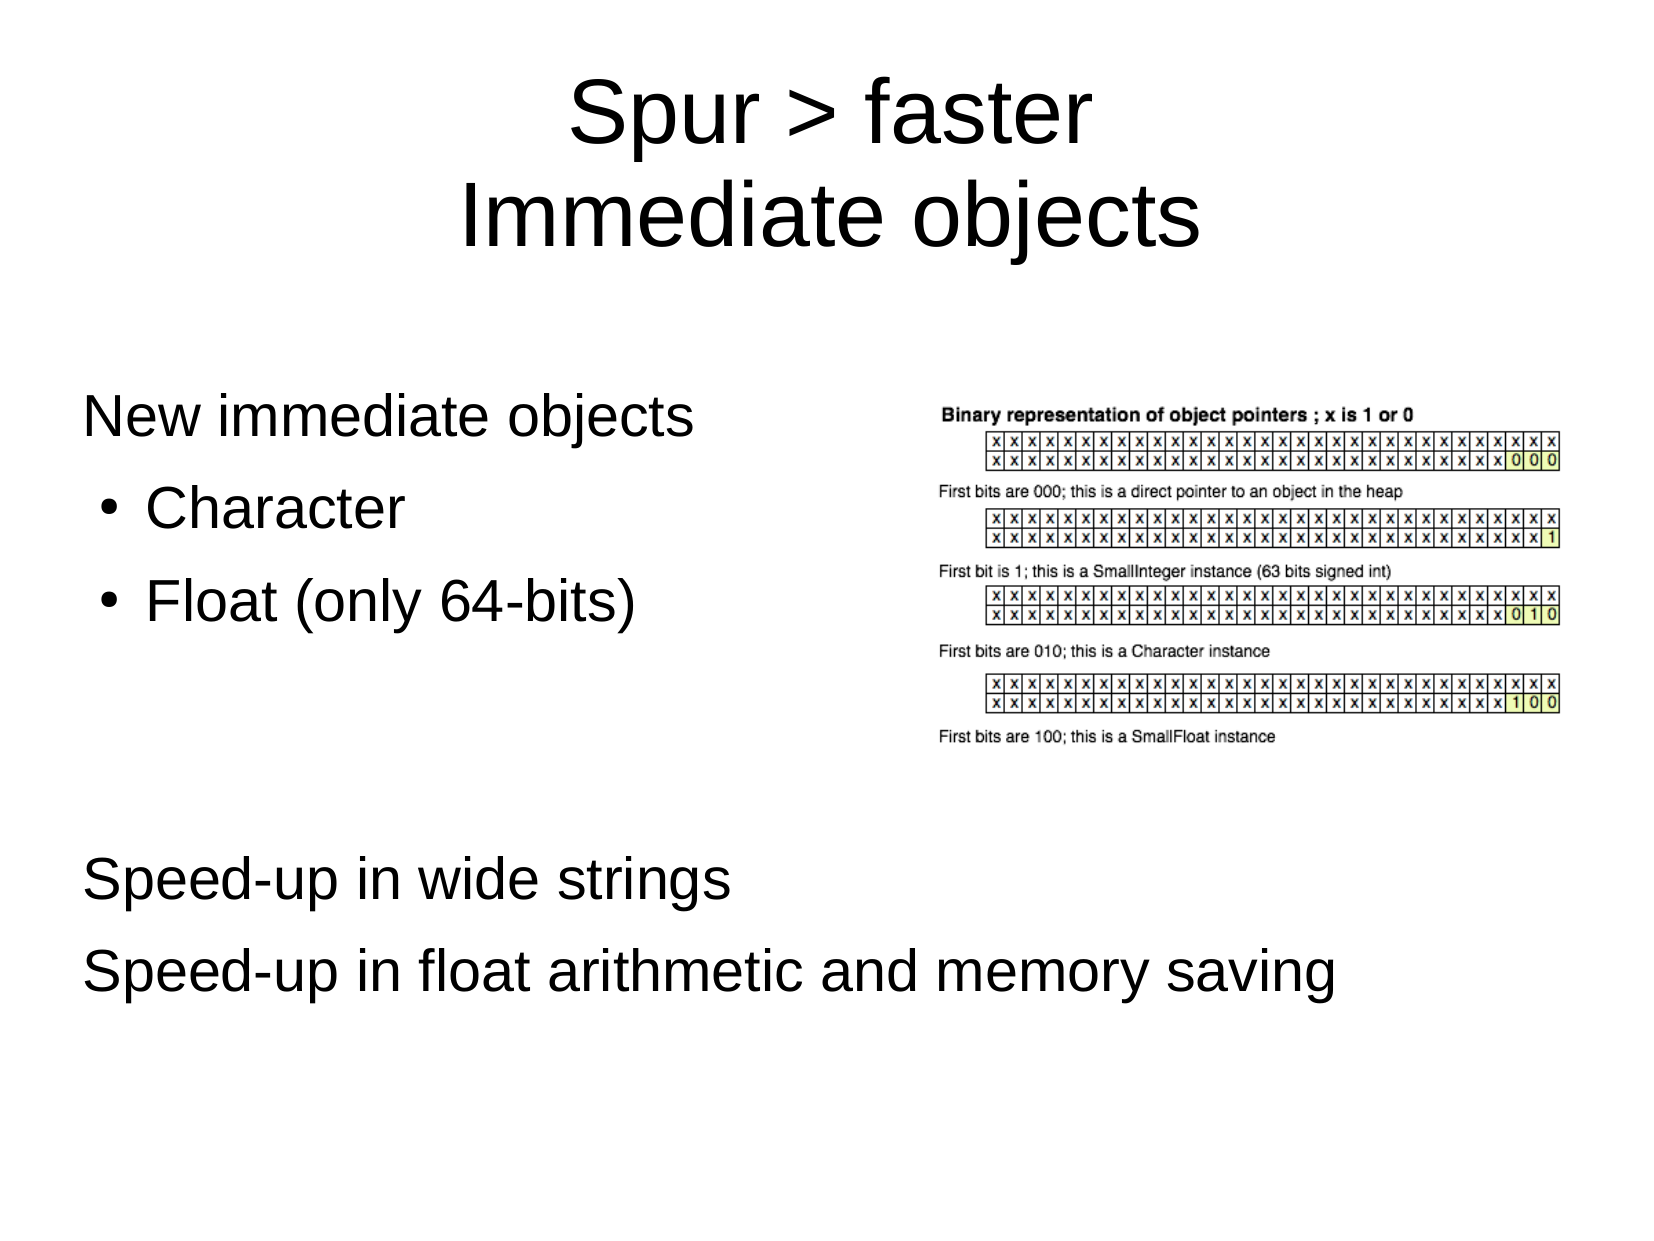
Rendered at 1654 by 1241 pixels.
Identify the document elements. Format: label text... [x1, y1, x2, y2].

picture [932, 401, 1567, 748]
title Spur > faster Immediate objects [86, 60, 1576, 268]
list New immediate objects Character Float (only 64-bits) Speed-up in wide strings Speed-up in float arithmetic and memory saving [82, 290, 1571, 1010]
